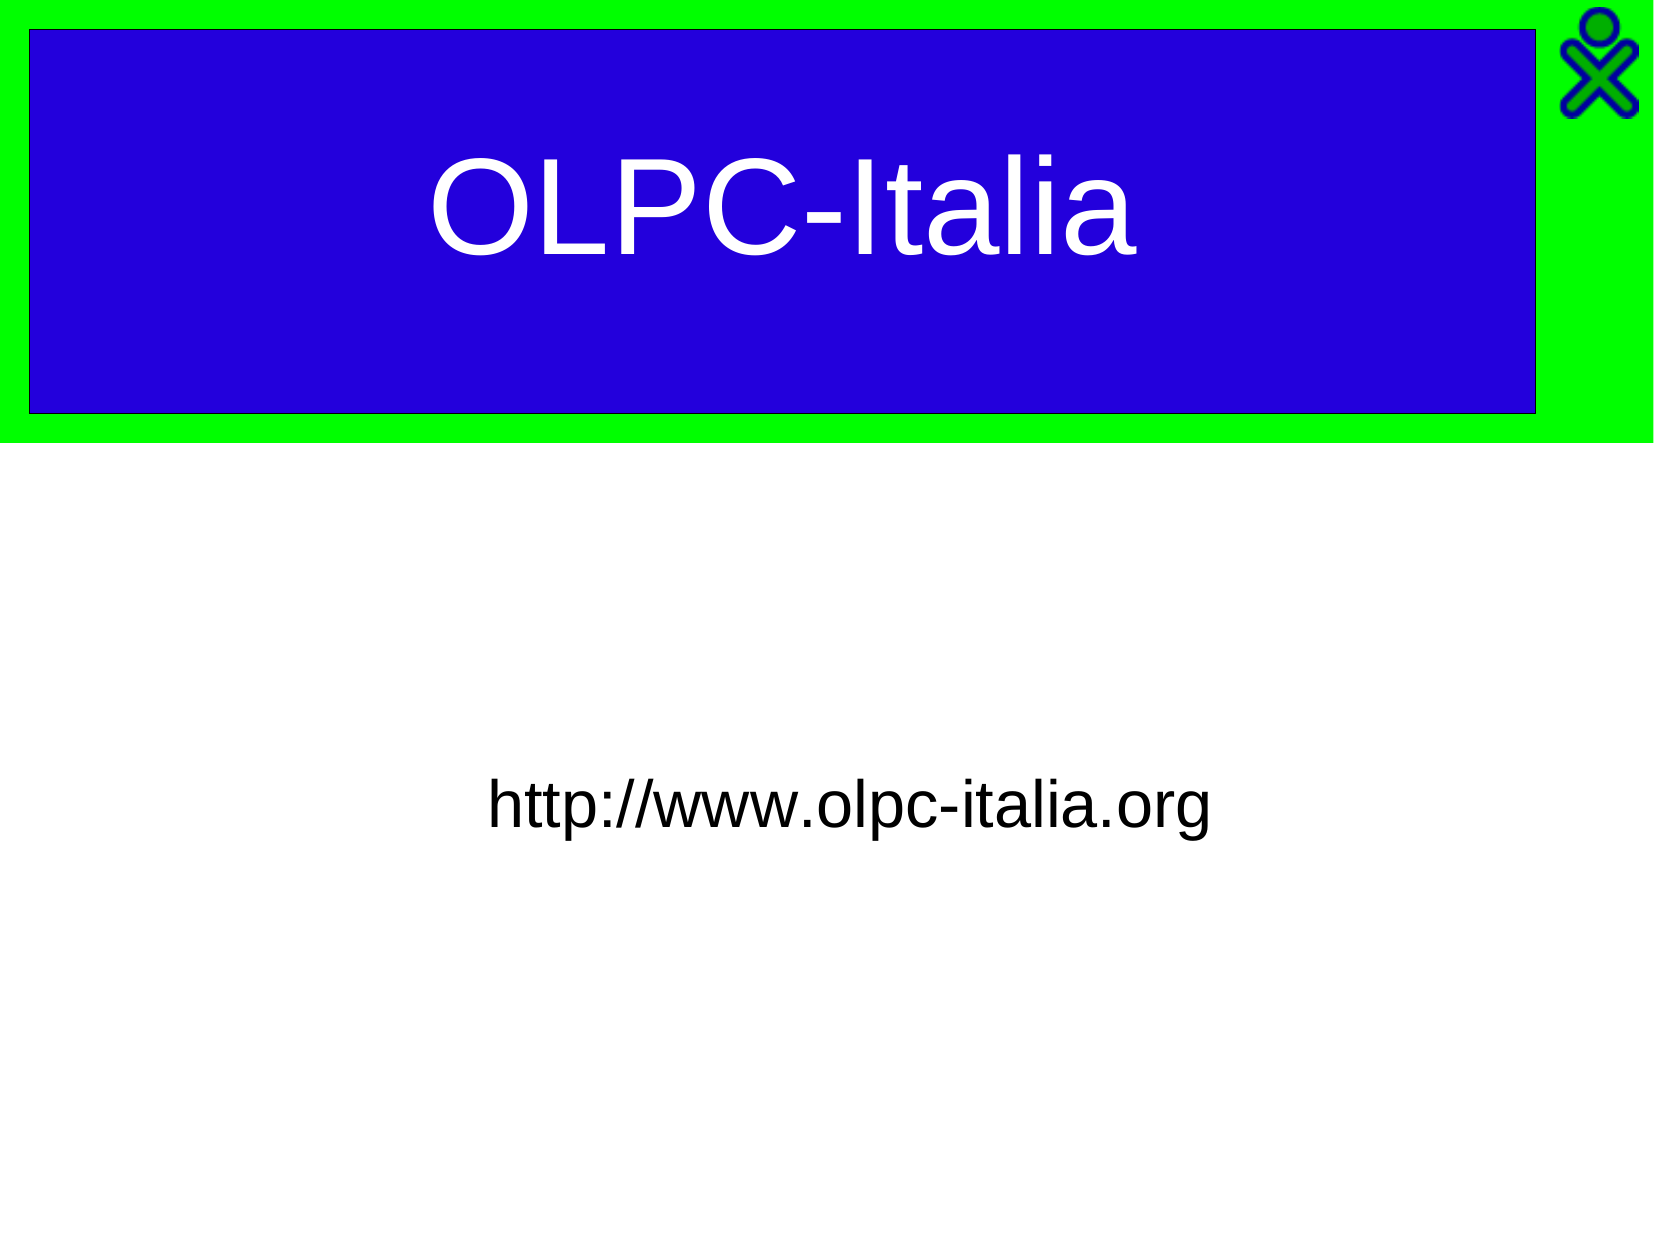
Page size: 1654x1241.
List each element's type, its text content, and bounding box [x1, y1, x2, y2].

title OLPC-Italia [59, 0, 1506, 414]
picture [1559, 7, 1639, 119]
subtitle http://www.olpc-italia.org [88, 485, 1577, 1123]
